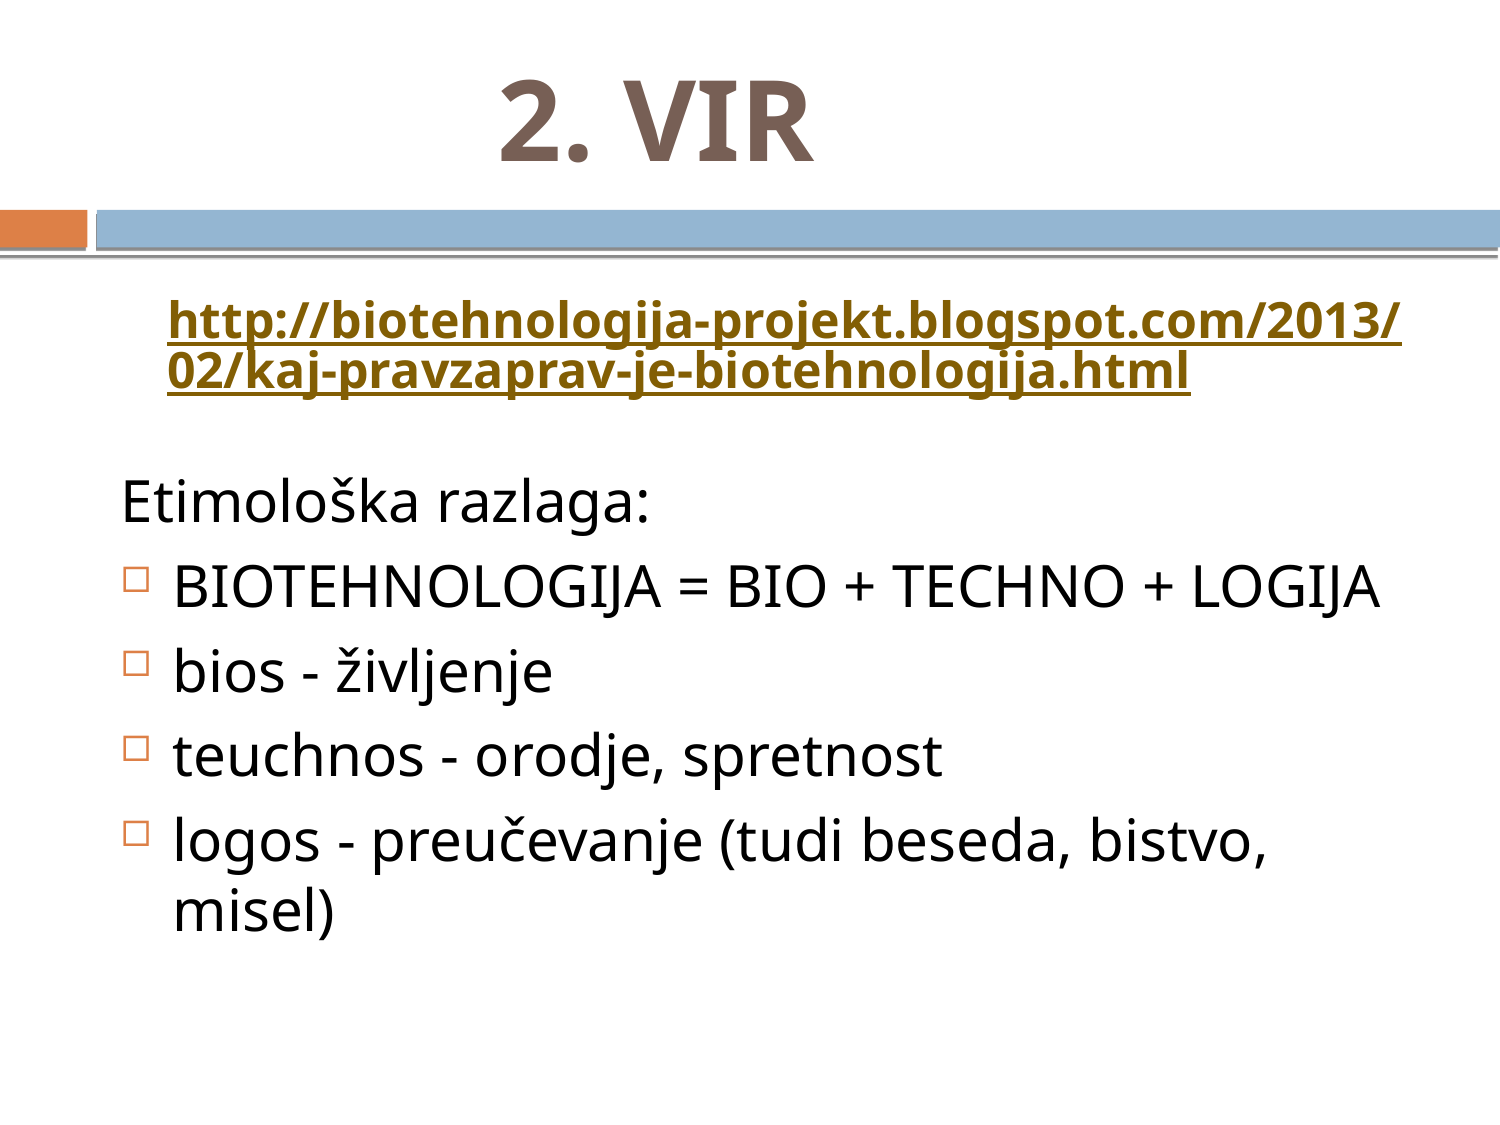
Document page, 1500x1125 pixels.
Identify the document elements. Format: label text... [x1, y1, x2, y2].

title 2. VIR [0, 35, 1313, 198]
text_box http://biotehnologija-projekt.blogspot.com/2013/02/kaj-pravzaprav-je-biotehnologija.html [152, 281, 1442, 485]
list Etimološka razlaga: BIOTEHNOLOGIJA = BIO + TECHNO + LOGIJA bios - življenje teuchnos - orodje, spretnost logos - preučevanje (tudi beseda, bistvo, misel) [105, 457, 1443, 930]
